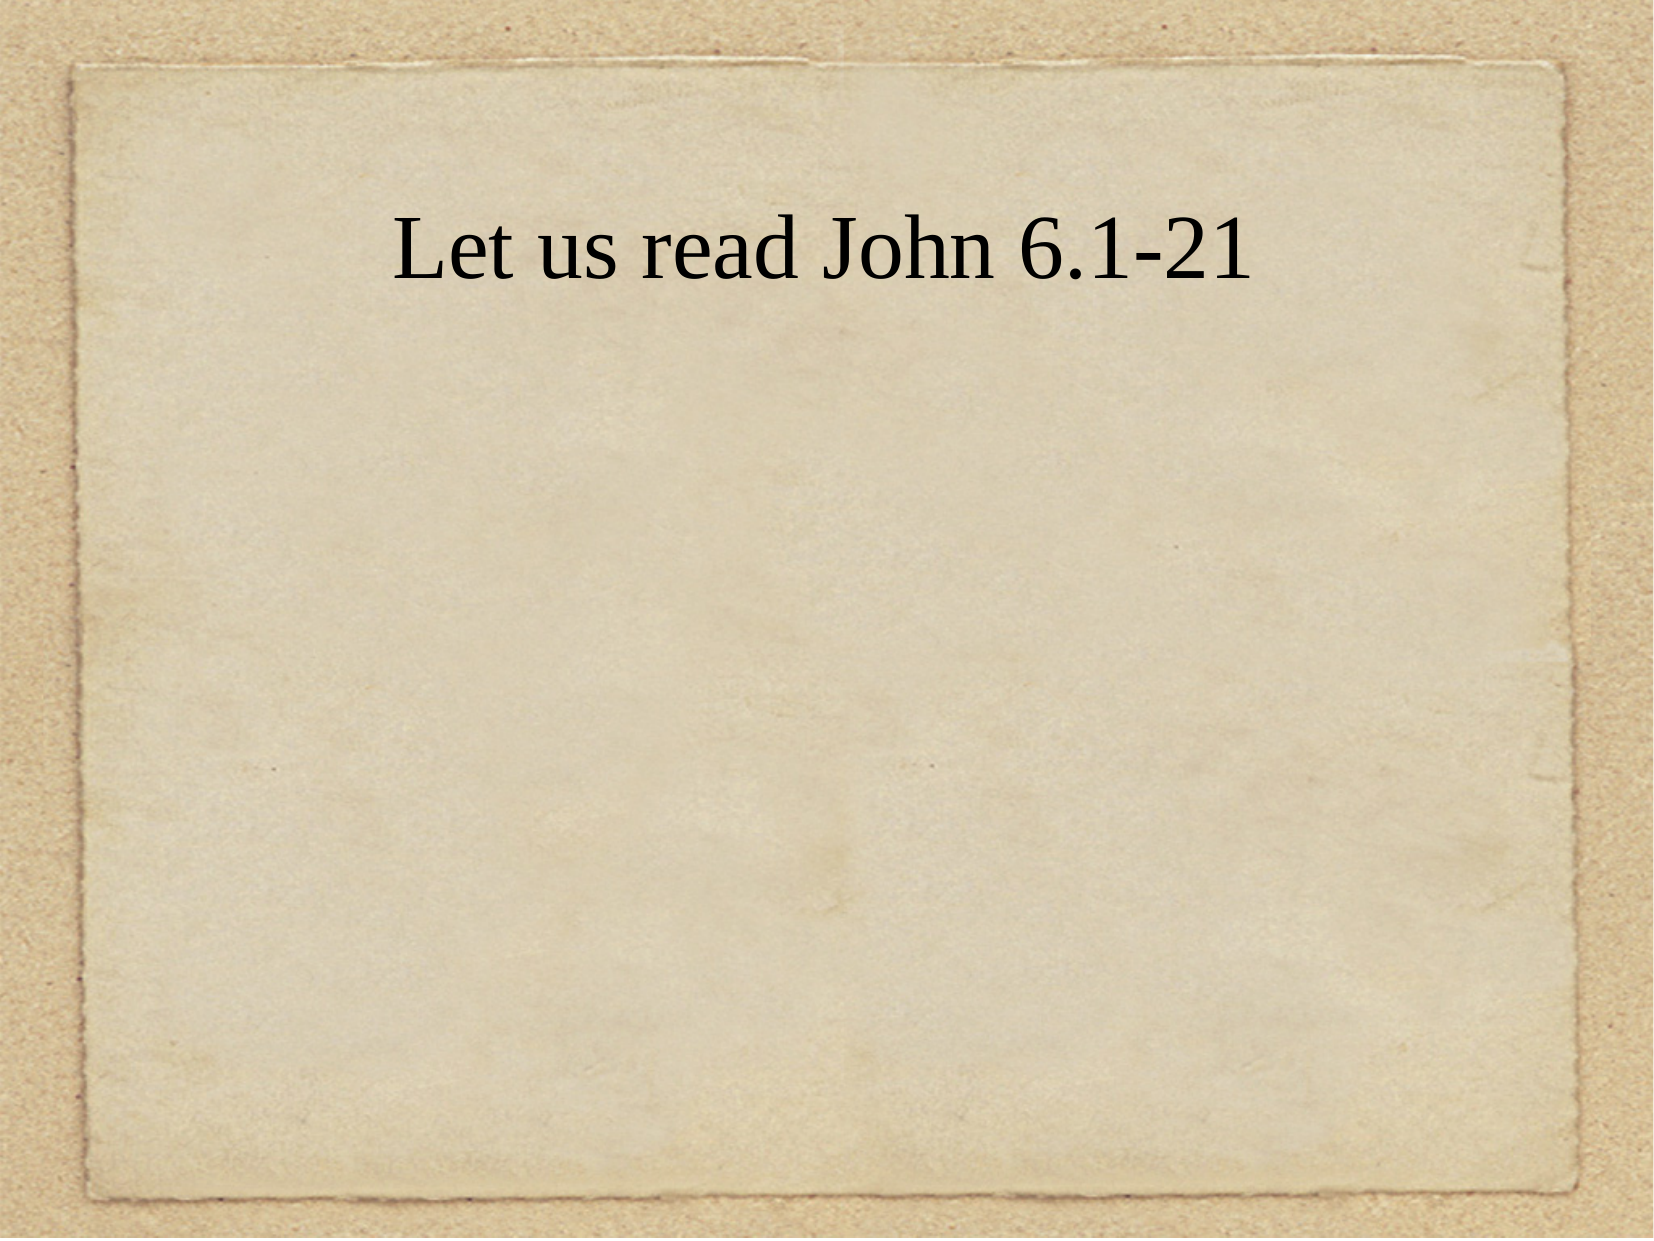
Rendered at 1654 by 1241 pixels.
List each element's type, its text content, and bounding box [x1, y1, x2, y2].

text_box Let us read John 6.1-21 [75, 37, 1576, 1163]
picture [0, 0, 1654, 1238]
